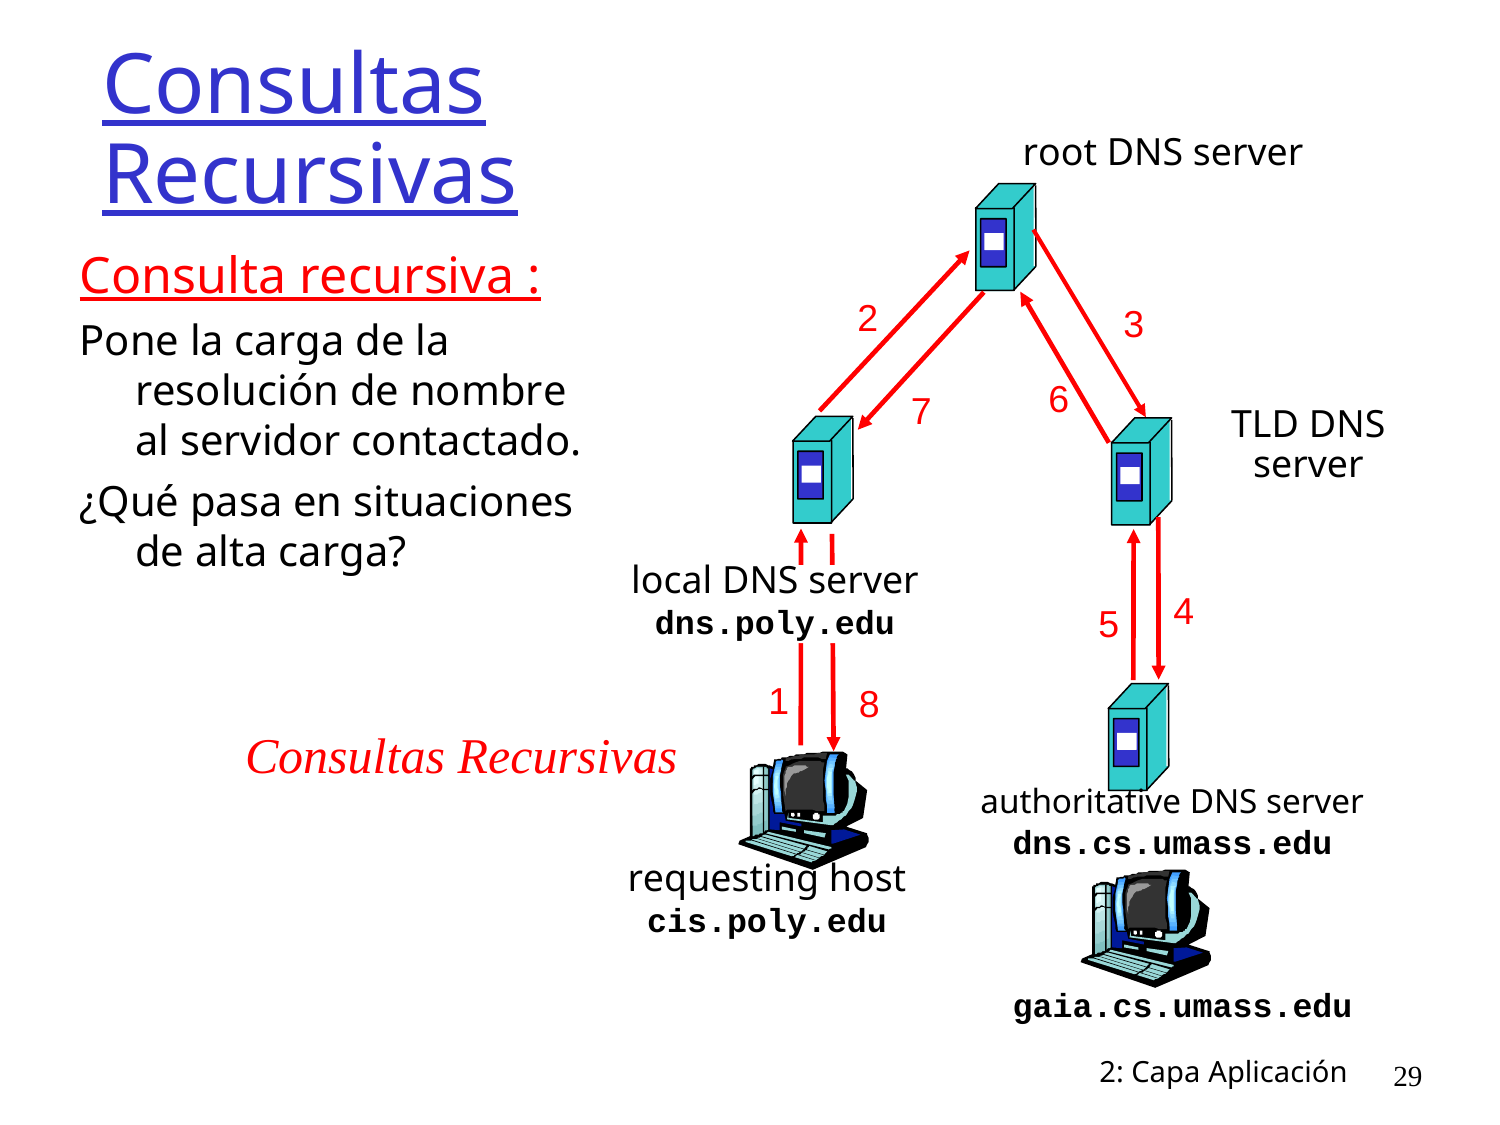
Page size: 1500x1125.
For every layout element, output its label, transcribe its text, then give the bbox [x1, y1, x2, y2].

text_box [1080, 869, 1211, 988]
text_box [792, 416, 853, 524]
text_box TLD DNS server [1170, 397, 1447, 494]
text_box [1108, 683, 1169, 777]
text_box 4 [1161, 579, 1209, 641]
text_box local DNS server dns.poly.edu [616, 553, 934, 650]
text_box 1 [753, 669, 805, 731]
text_box [975, 183, 1036, 292]
text_box 8 [844, 672, 895, 734]
text_box [738, 751, 869, 870]
text_box 2 [842, 286, 894, 348]
text_box authoritative DNS server dns.cs.umass.edu [965, 777, 1380, 869]
text_box Consulta recursiva : Pone la carga de la resolución de nombre al servidor contactado. ¿Qué pasa en situaciones de alta carga? [64, 235, 621, 583]
text_box root DNS server [998, 125, 1329, 182]
text_box 5 [1083, 592, 1131, 653]
text_box gaia.cs.umass.edu [997, 980, 1368, 1034]
text_box 3 [1108, 292, 1159, 353]
text_box Consultas Recursivas [230, 716, 693, 792]
text_box 6 [1068, 367, 1084, 393]
text_box 6 [1033, 367, 1084, 428]
text_box [1111, 417, 1170, 526]
text_box Consultas Recursivas [87, 37, 938, 225]
text_box requesting host cis.poly.edu [612, 851, 922, 948]
text_box 7 [895, 379, 947, 441]
